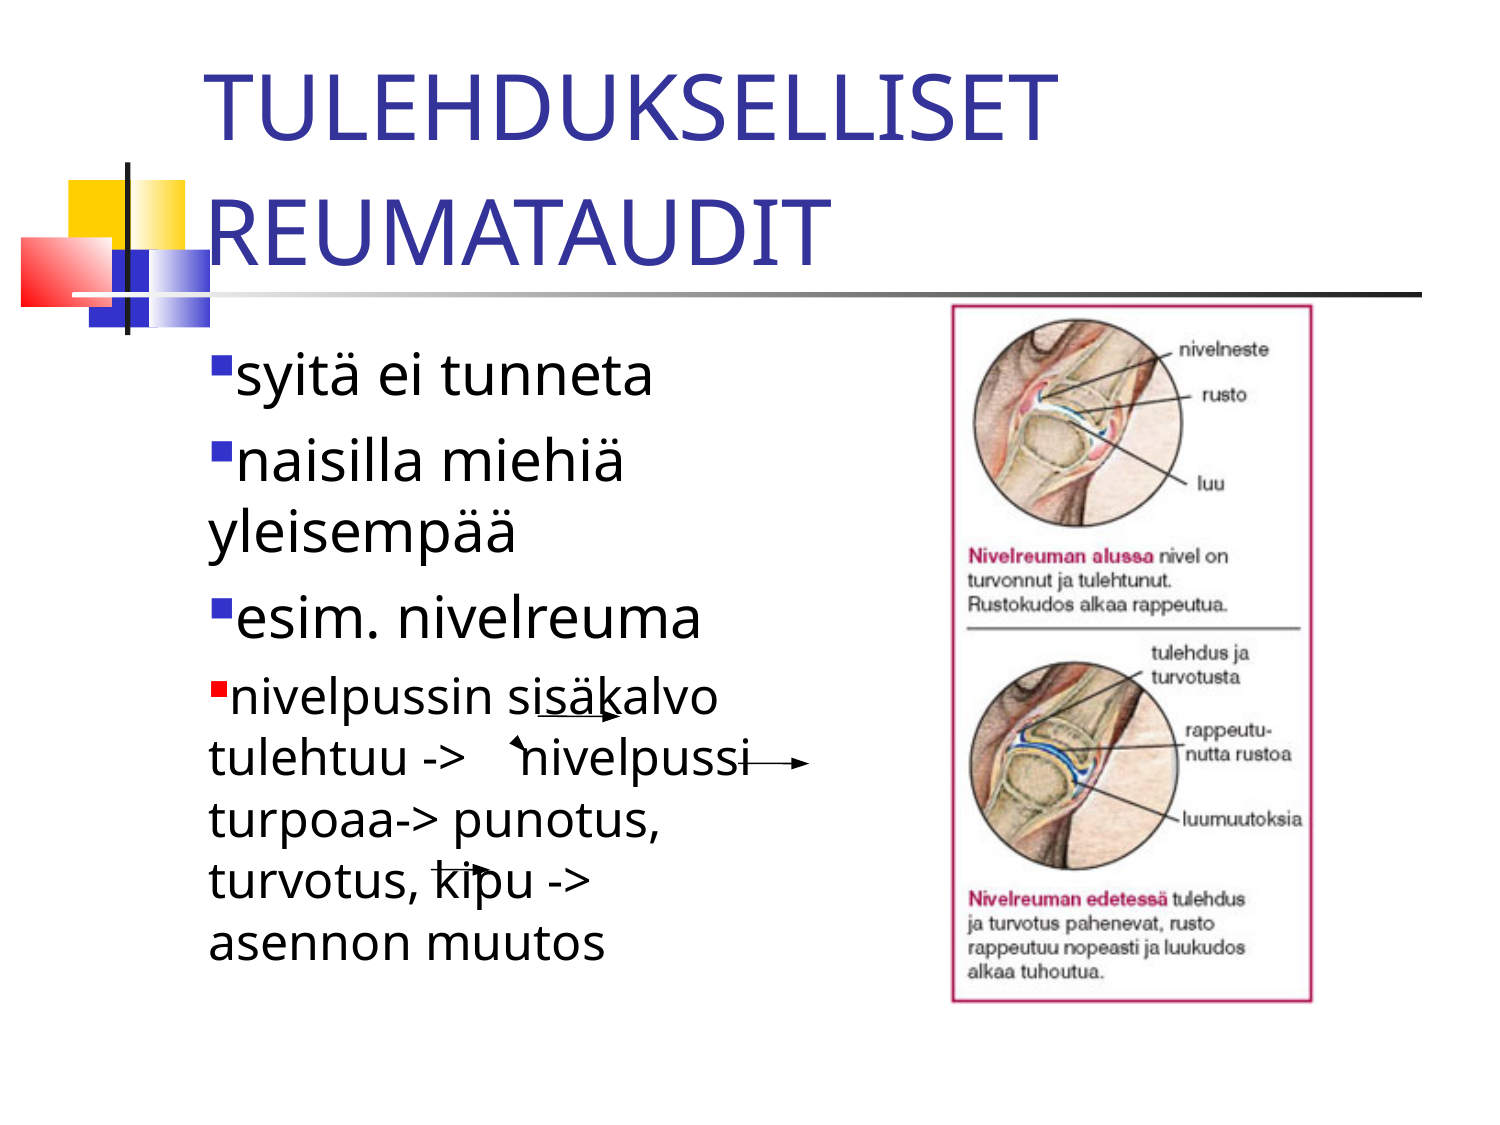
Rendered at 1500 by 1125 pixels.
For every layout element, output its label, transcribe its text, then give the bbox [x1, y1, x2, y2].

picture [949, 302, 1316, 1007]
text_box TULEHDUKSELLISET REUMATAUDIT [188, 35, 1468, 276]
text_box syitä ei tunneta naisilla miehiä yleisempää esim. nivelreuma nivelpussin sisäkalvo tulehtuu -> nivelpussi turpoaa-> punotus, turvotus, kipu -> asennon muutos [193, 331, 820, 1007]
